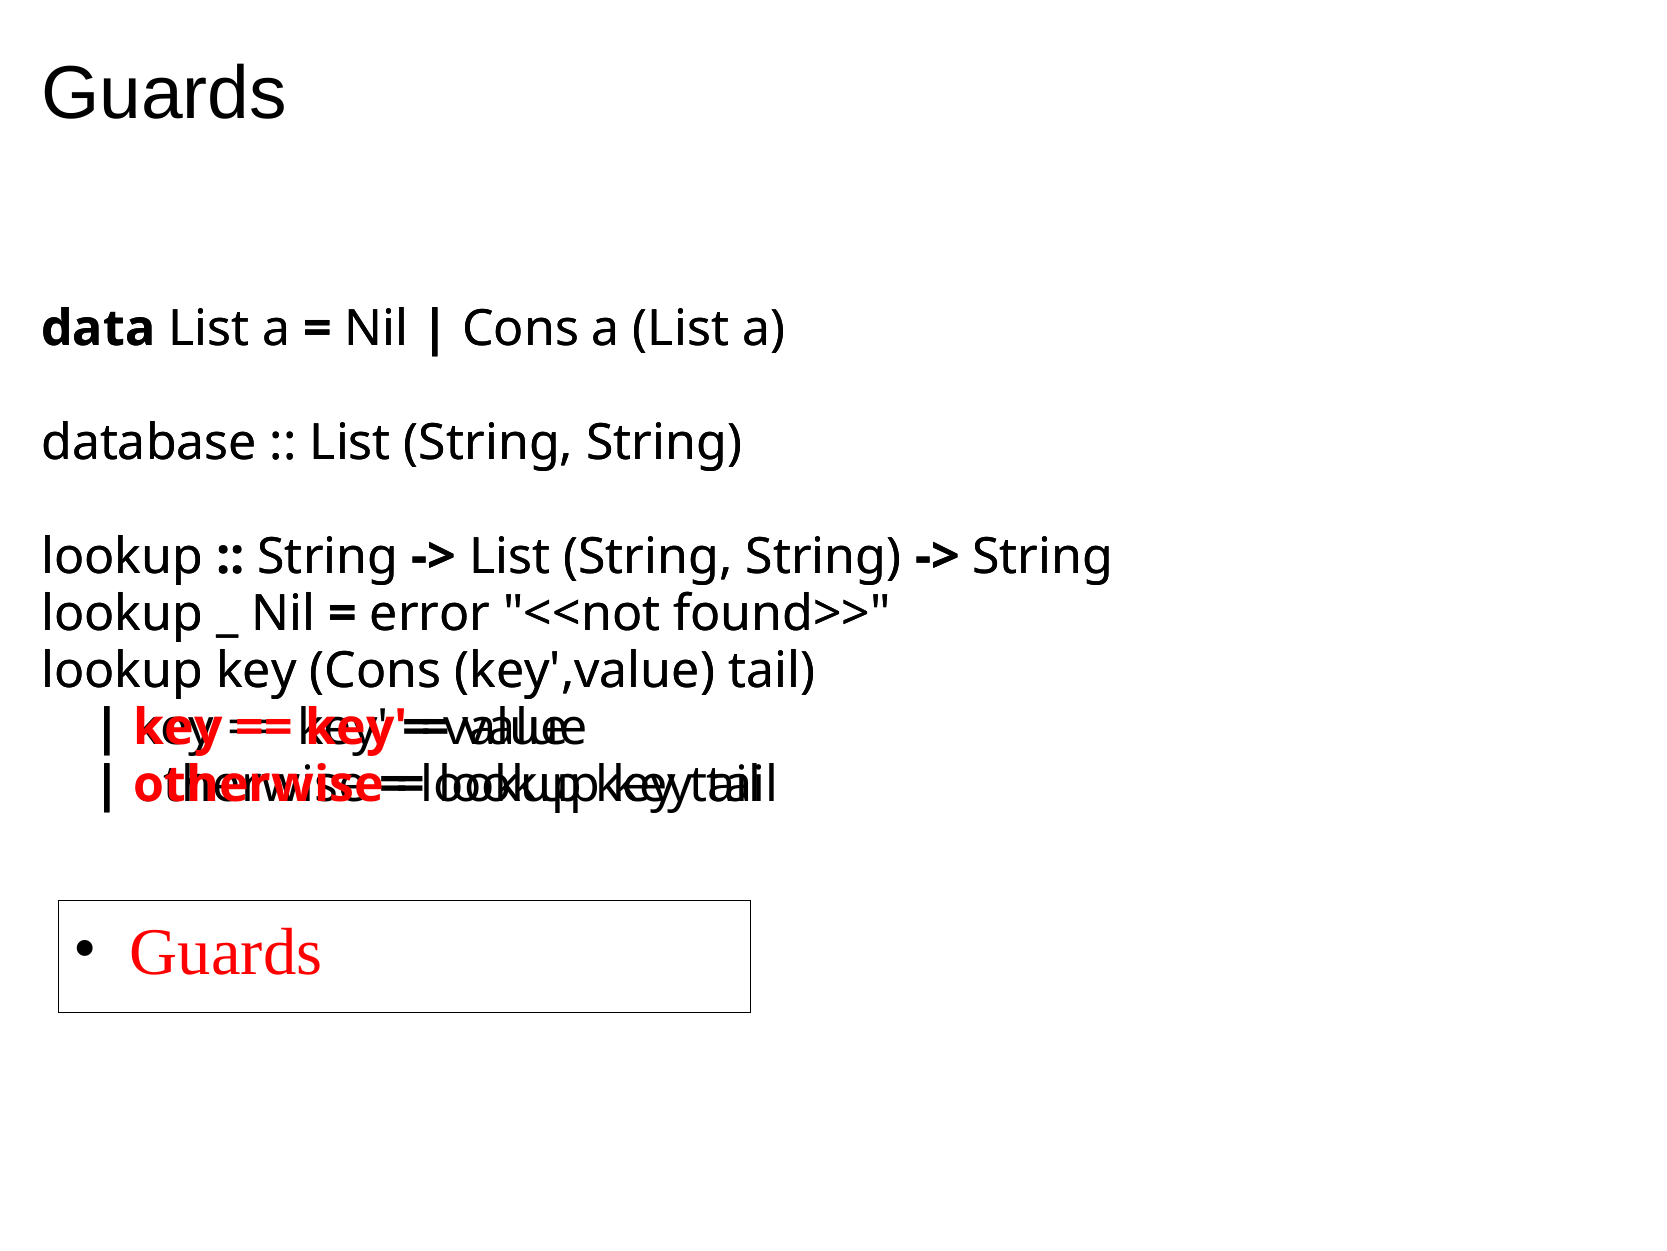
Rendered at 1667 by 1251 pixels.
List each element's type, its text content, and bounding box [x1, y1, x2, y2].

title Guards [41, 50, 1628, 203]
list data List a = Nil | Cons a (List a) database :: List (String, String) lookup :: String -> List (String, String) -> String lookup _ Nil = error "<<not found>>" lookup key (Cons (key',value) tail) | key == key' = value | otherwise = lookup key tail [41, 299, 1628, 826]
list Guards [58, 900, 751, 1013]
